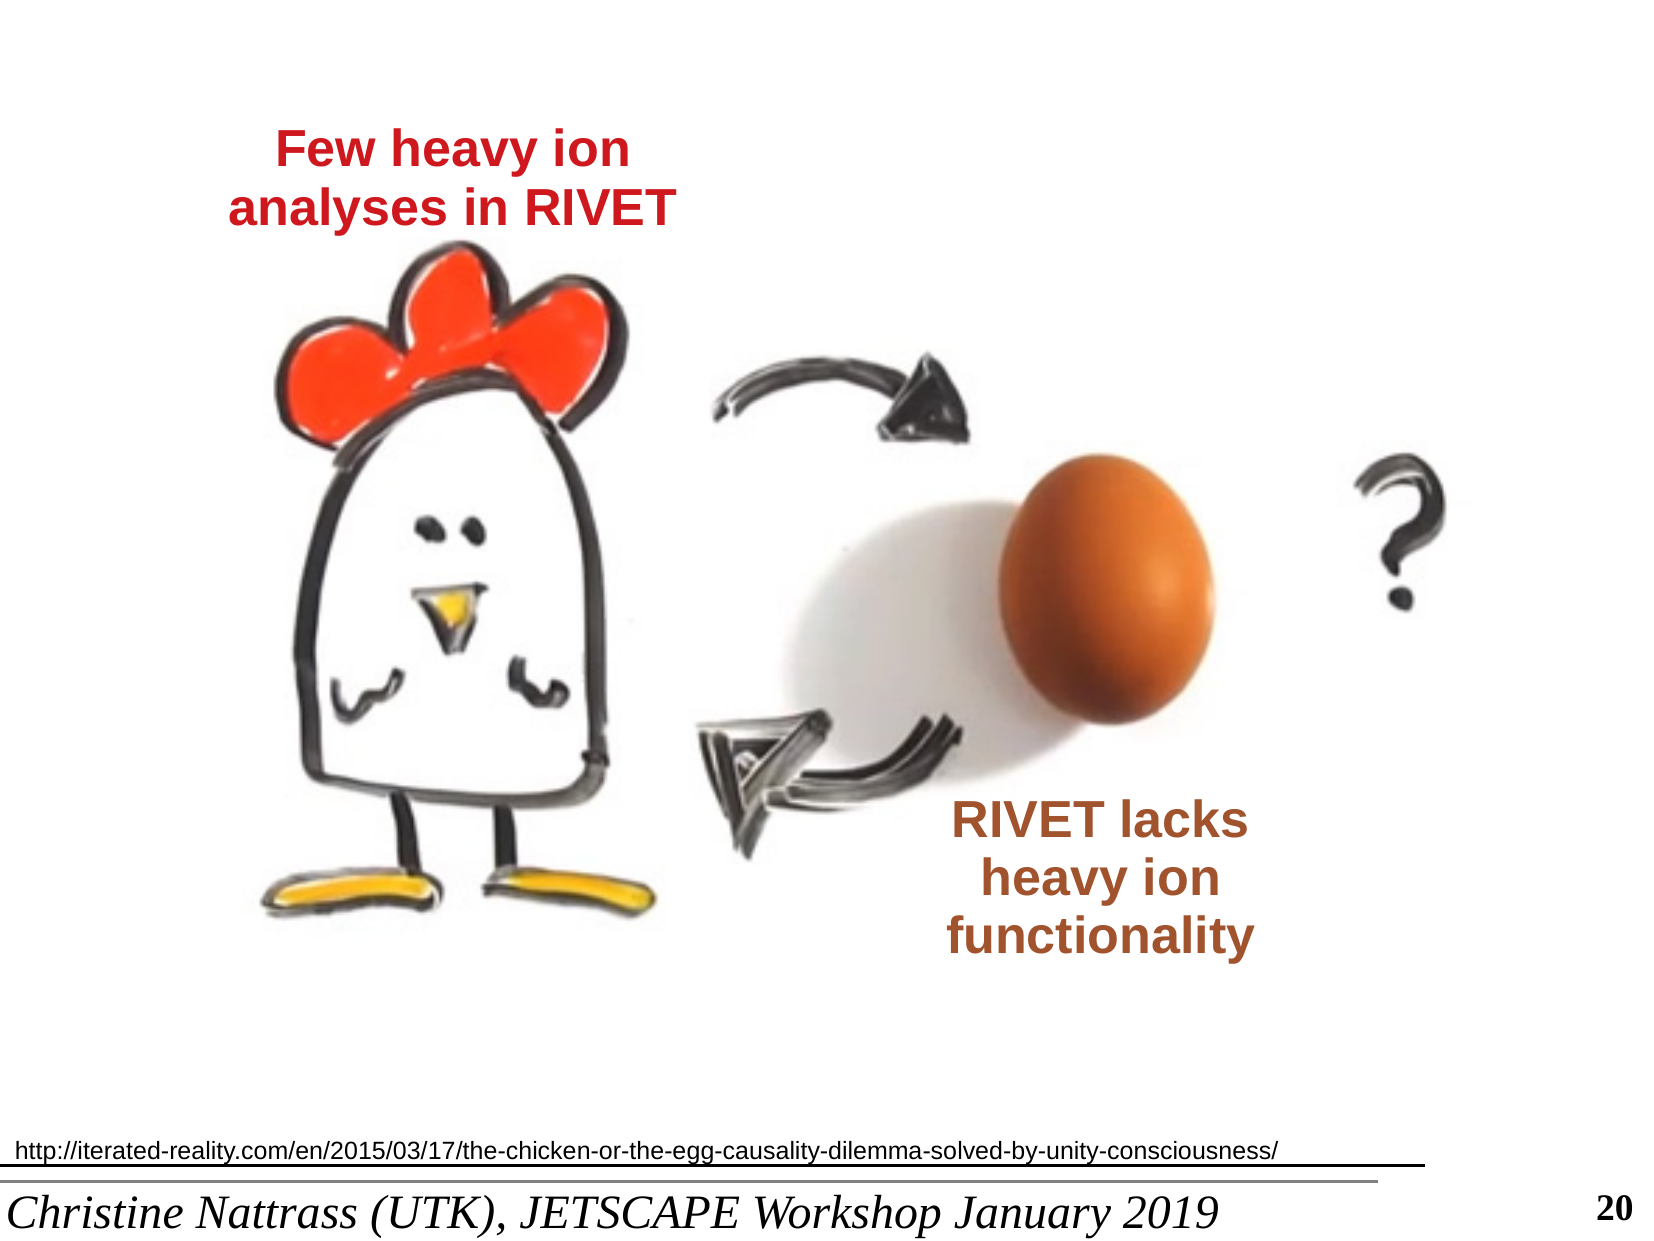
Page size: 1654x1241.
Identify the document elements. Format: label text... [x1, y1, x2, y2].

text_box Few heavy ion analyses in RIVET [199, 112, 707, 302]
text_box http://iterated-reality.com/en/2015/03/17/the-chicken-or-the-egg-causality-dilemma-solved-by-unity-consciousness/ [0, 1129, 1654, 1229]
picture [219, 194, 1483, 980]
text_box RIVET lacks heavy ion functionality [931, 782, 1297, 972]
